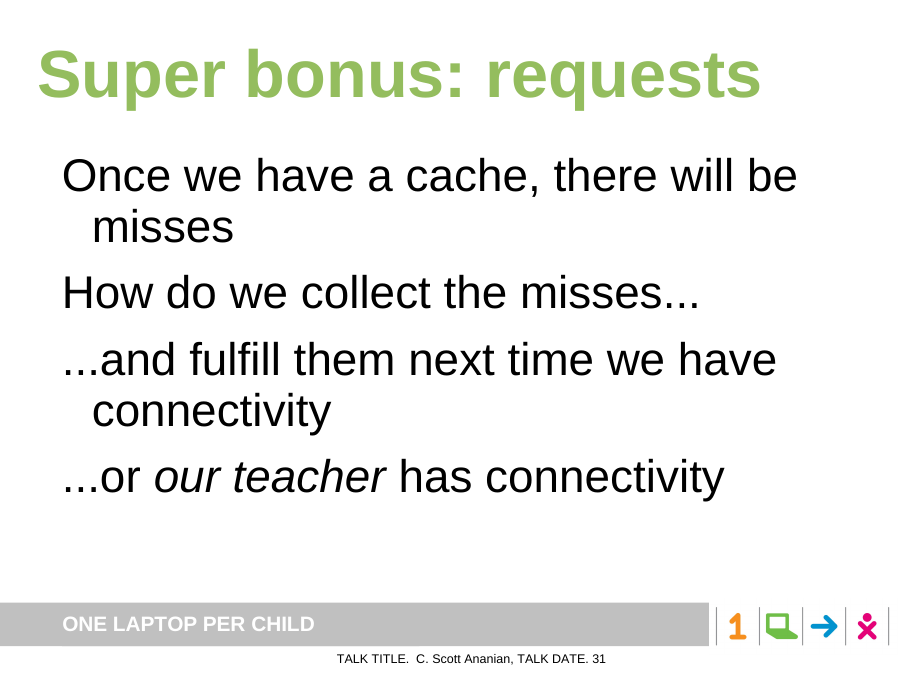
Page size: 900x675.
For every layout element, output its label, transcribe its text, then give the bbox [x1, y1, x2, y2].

title Super bonus: requests [37, 37, 856, 211]
list Once we have a cache, there will be misses How do we collect the misses... ...and fulfill them next time we have connectivity ...or our teacher has connectivity [61, 150, 844, 675]
picture [844, 598, 898, 655]
